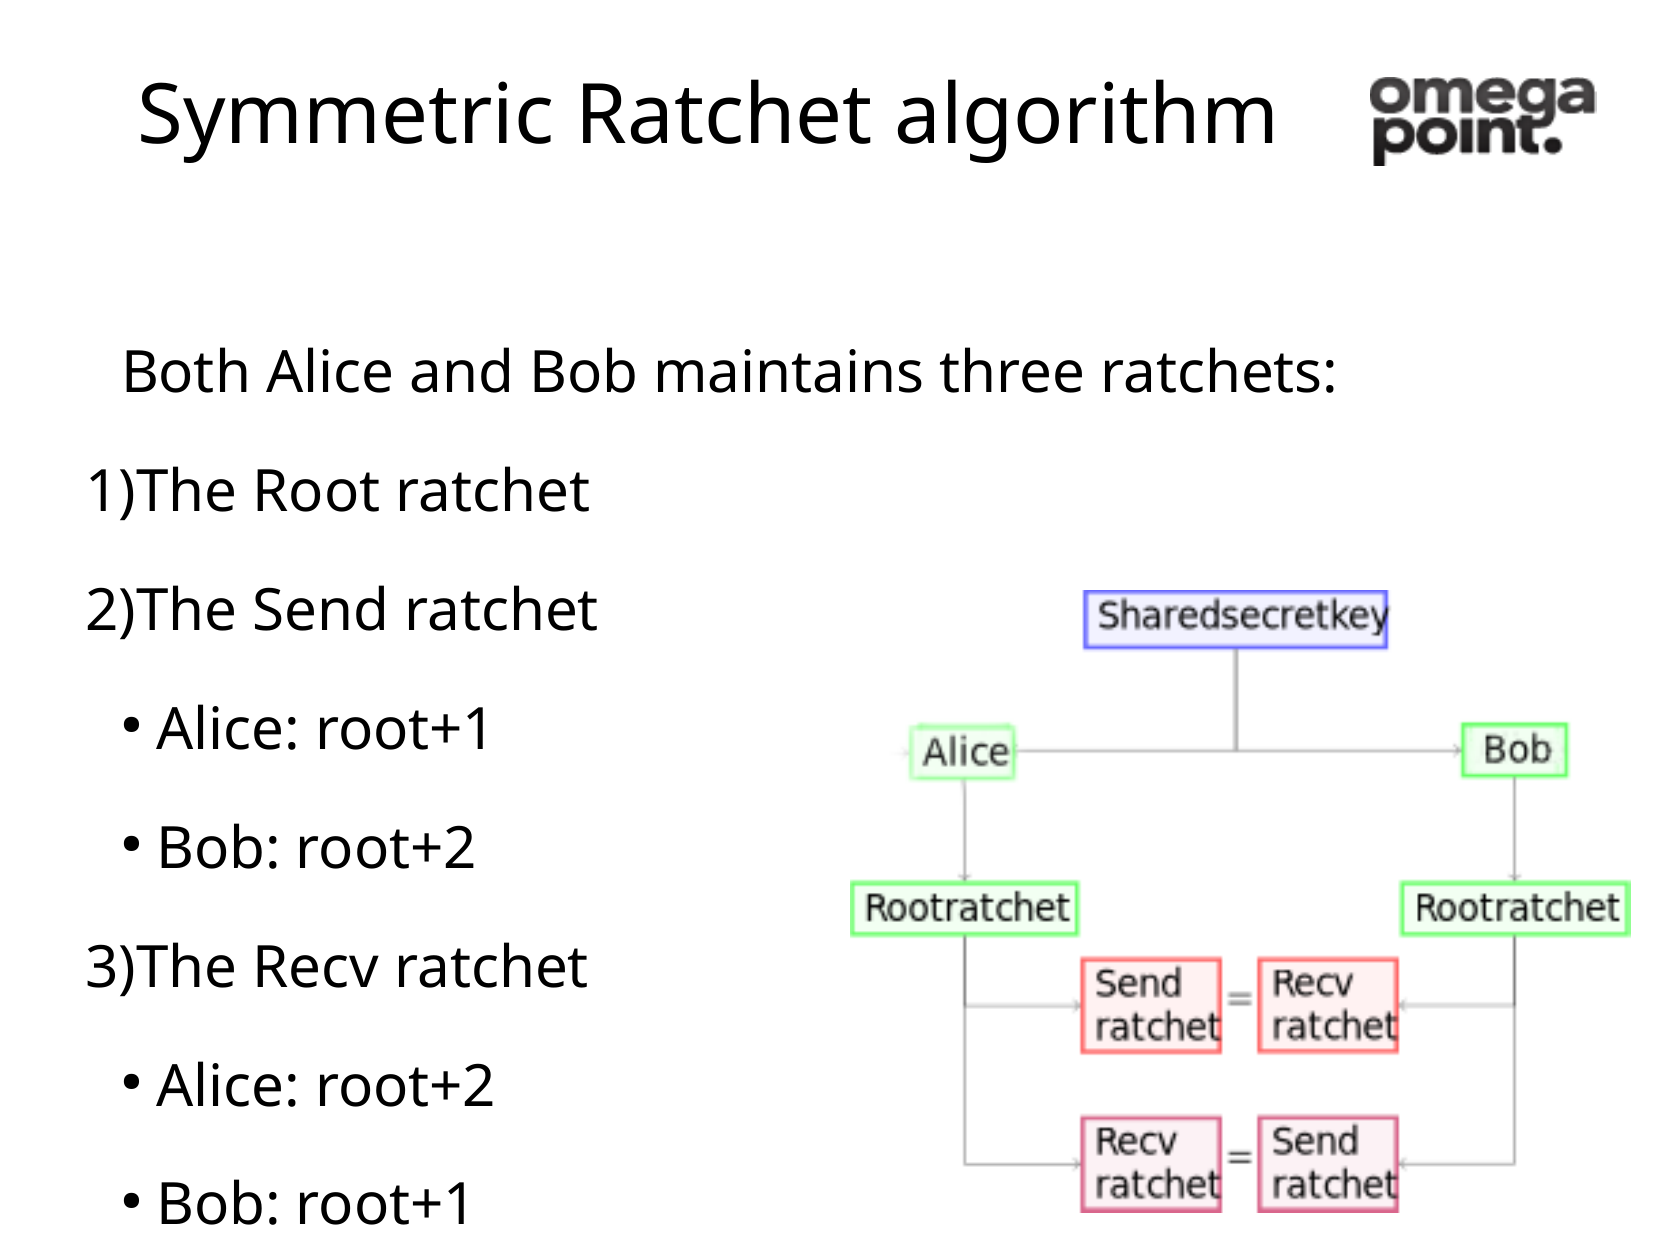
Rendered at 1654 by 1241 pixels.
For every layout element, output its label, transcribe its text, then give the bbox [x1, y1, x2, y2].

picture [850, 590, 1631, 1213]
text_box Symmetric Ratchet algorithm [0, 0, 1453, 269]
picture [1370, 77, 1597, 166]
text_box Both Alice and Bob maintains three ratchets: The Root ratchet The Send ratchet Alice: root+1 Bob: root+2 The Recv ratchet Alice: root+2 Bob: root+1 [70, 283, 1654, 1196]
